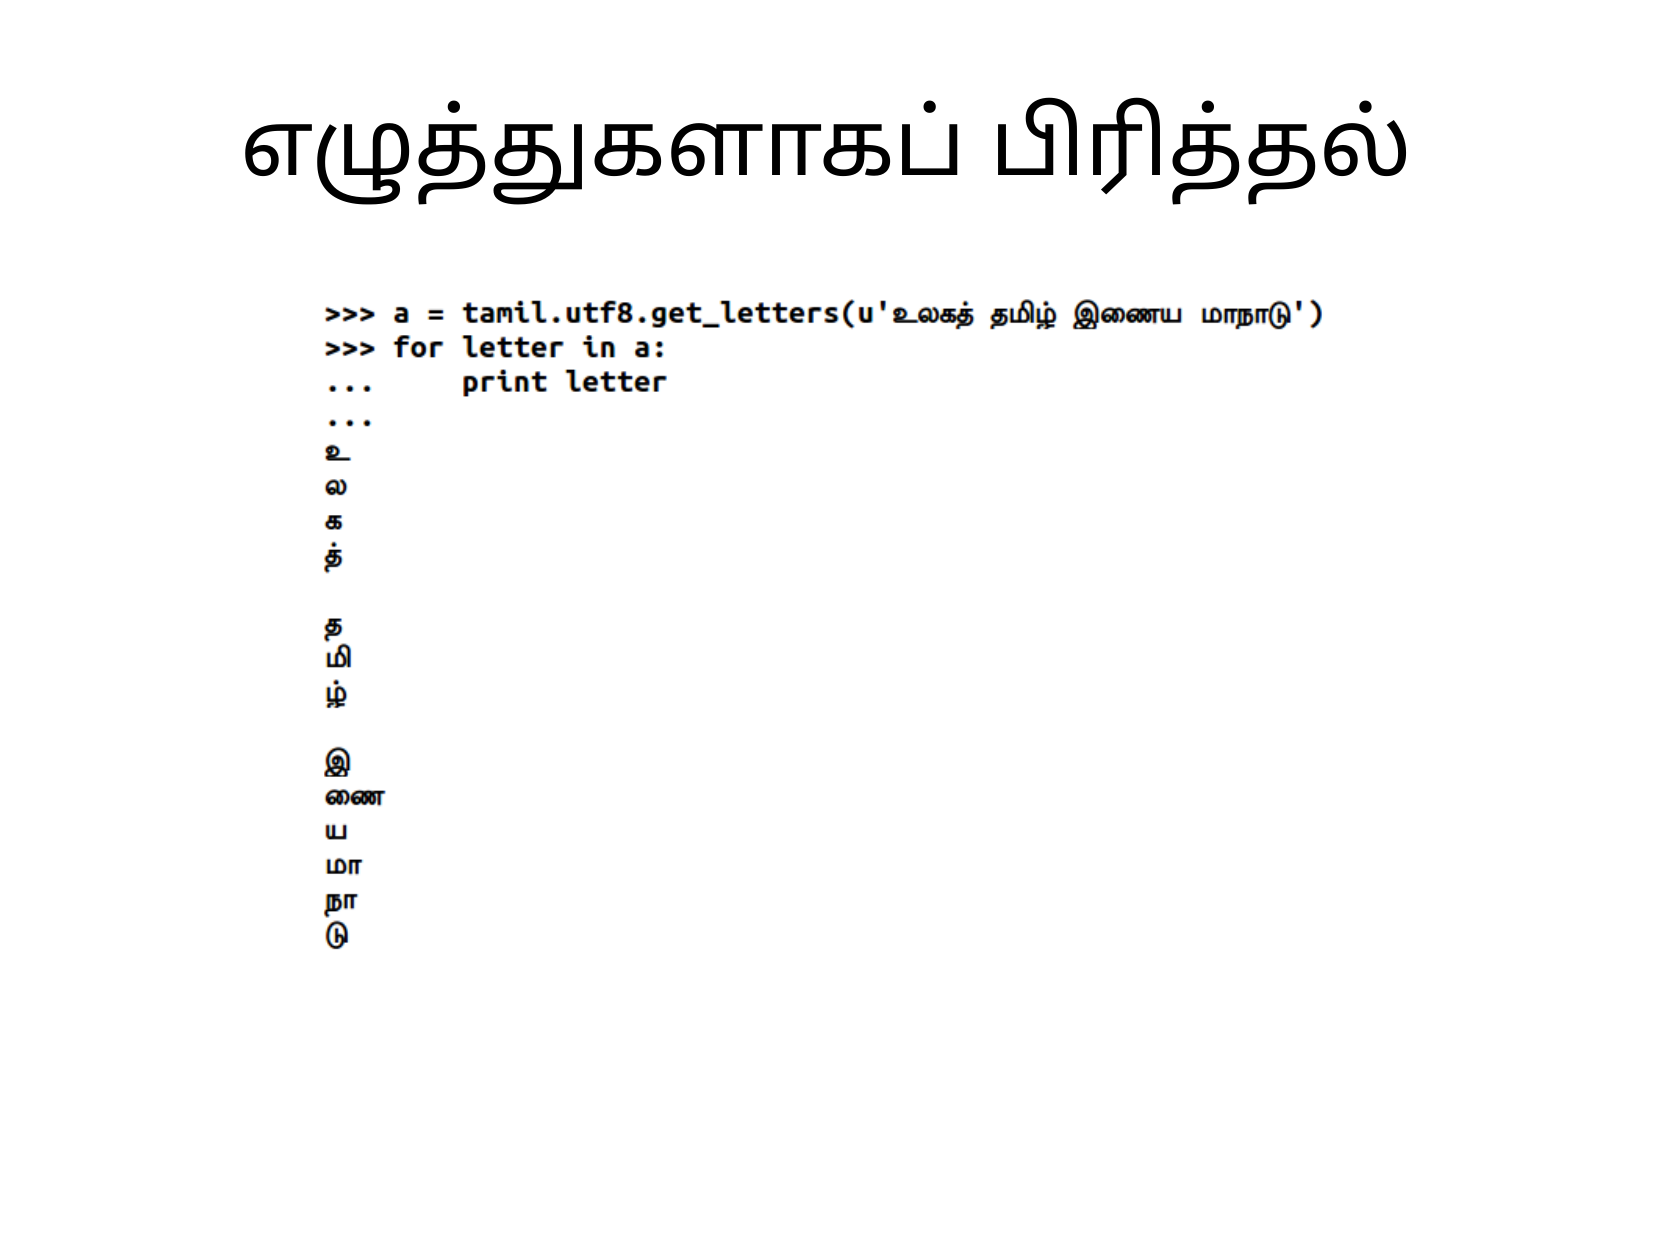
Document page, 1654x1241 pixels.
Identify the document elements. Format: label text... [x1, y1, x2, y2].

picture [323, 298, 1347, 957]
title எழுத்துகளாகப் பிரித்தல் [82, 49, 1571, 257]
